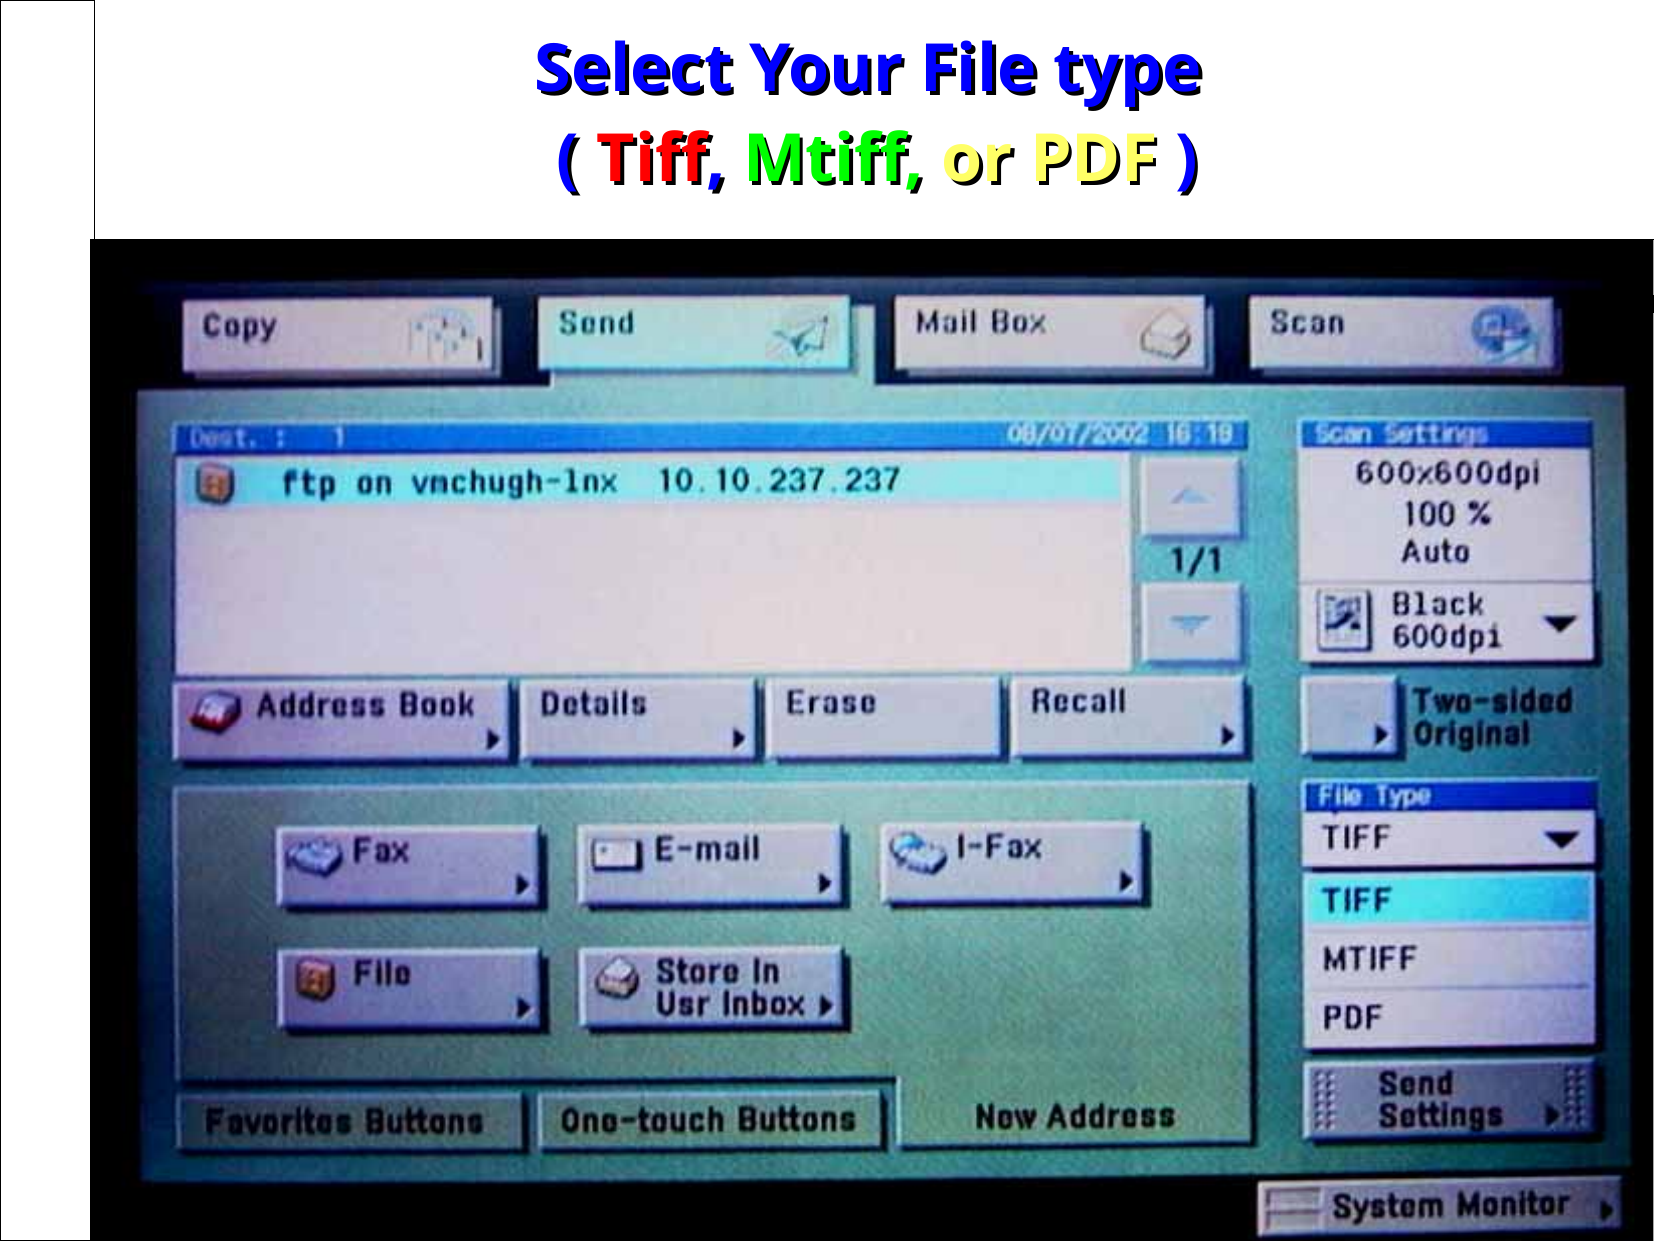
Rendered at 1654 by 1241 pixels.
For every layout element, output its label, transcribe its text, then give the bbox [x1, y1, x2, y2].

picture [90, 239, 1654, 1241]
text_box Select Your File type ( Tiff, Mtiff, or PDF ) [100, 20, 1654, 230]
